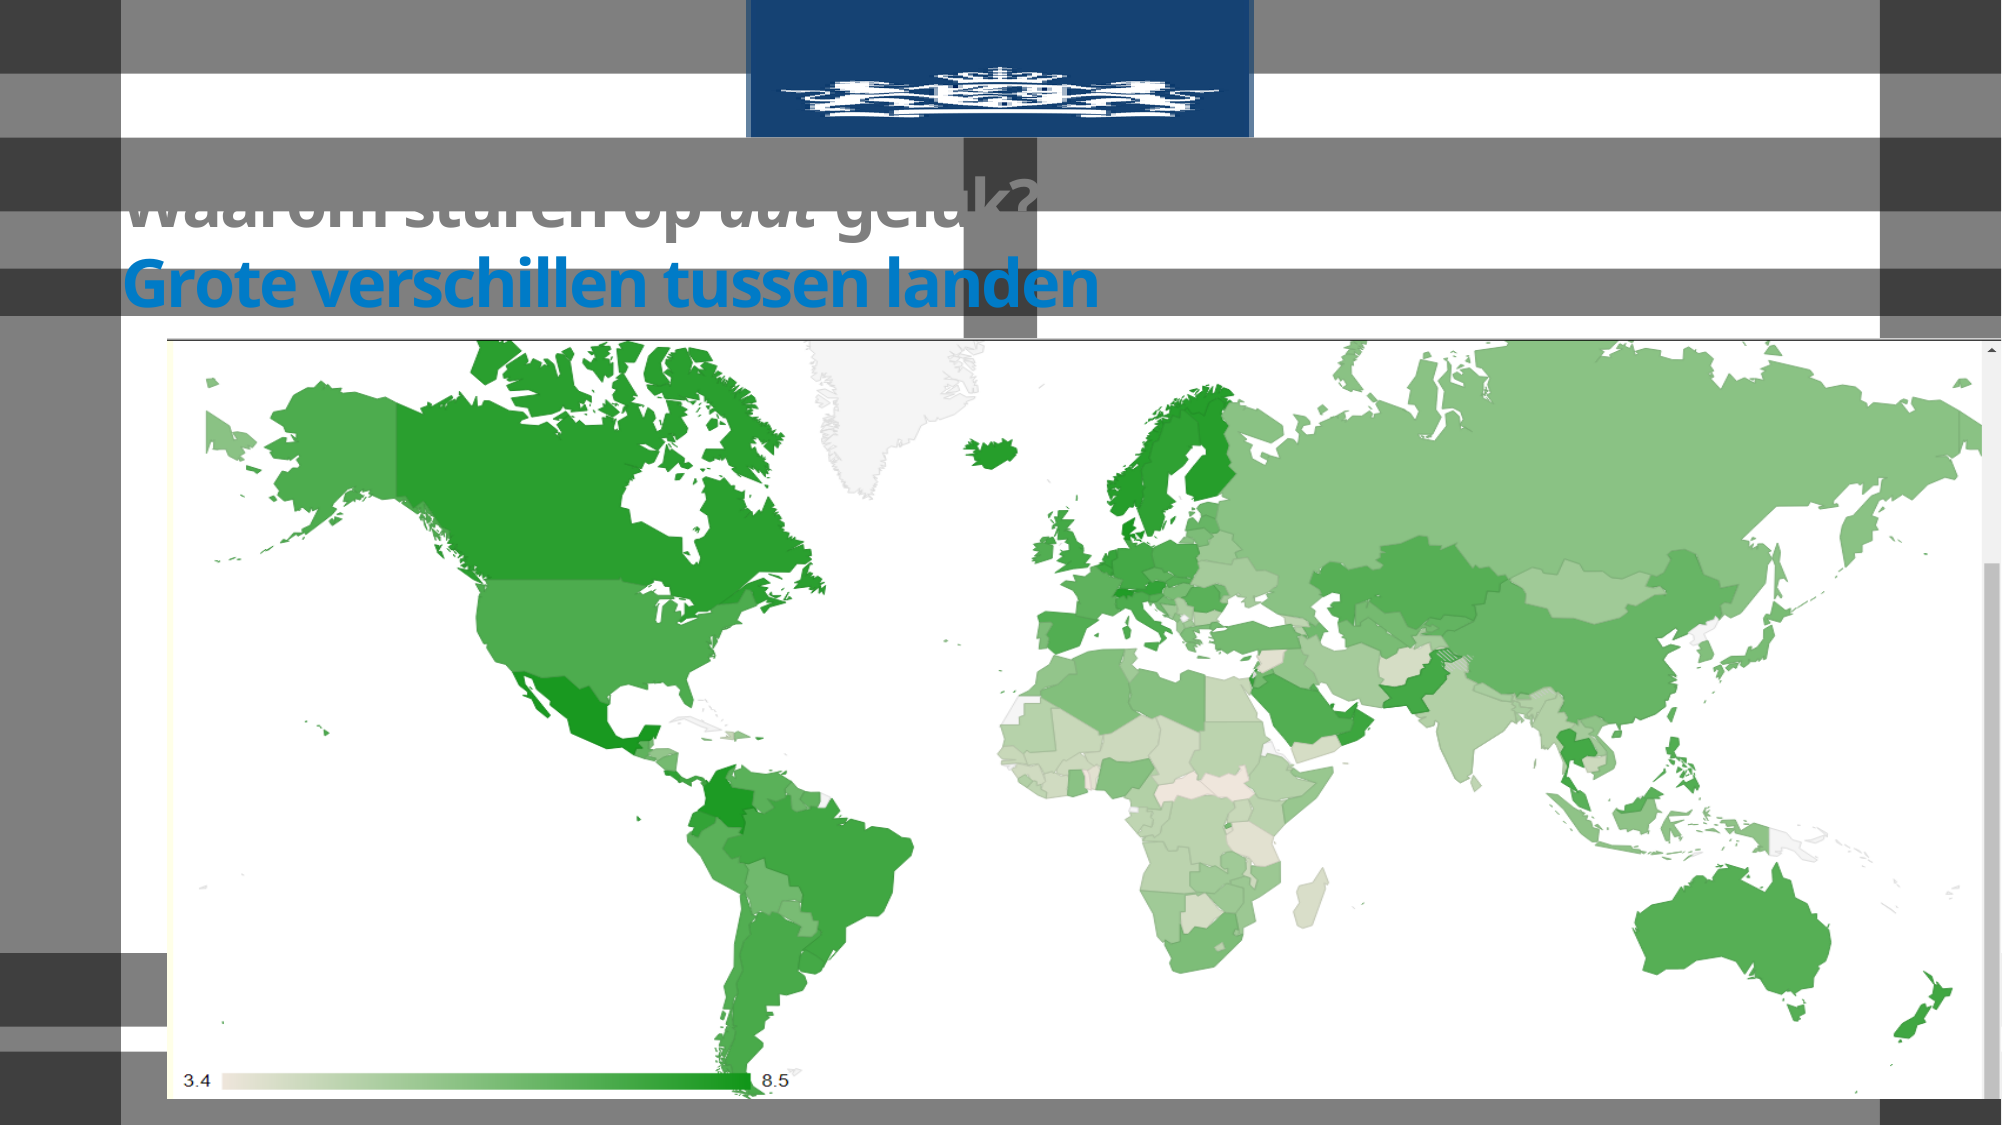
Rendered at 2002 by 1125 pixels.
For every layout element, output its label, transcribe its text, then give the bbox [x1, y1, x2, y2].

picture [167, 338, 2001, 1099]
title Waarom sturen op dat geluk? Grote verschillen tussen landen [121, 160, 1880, 226]
